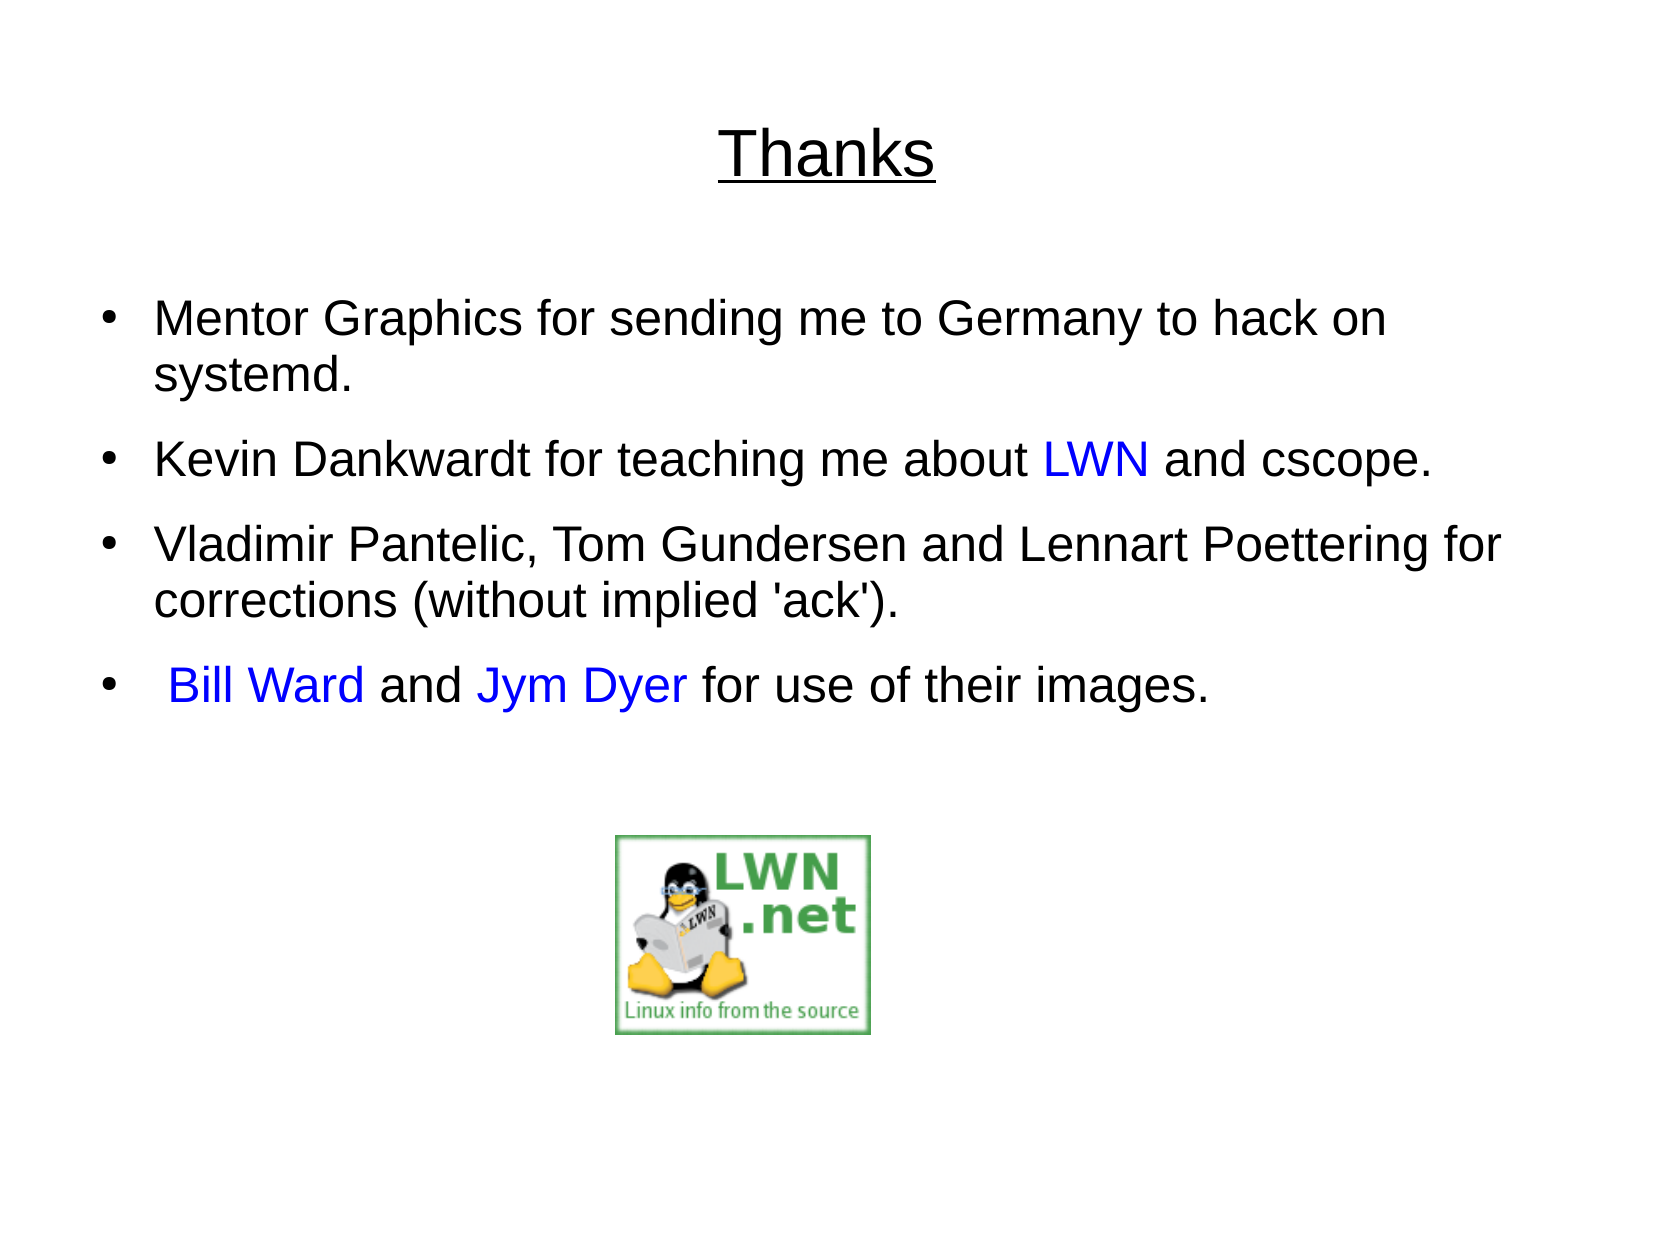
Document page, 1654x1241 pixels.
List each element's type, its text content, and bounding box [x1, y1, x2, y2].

list Mentor Graphics for sending me to Germany to hack on systemd. Kevin Dankwardt for teaching me about LWN and cscope. Vladimir Pantelic, Tom Gundersen and Lennart Poettering for corrections (without implied 'ack'). Bill Ward and Jym Dyer for use of their images. [82, 290, 1571, 1010]
title Thanks [82, 49, 1571, 257]
picture [615, 835, 871, 1036]
